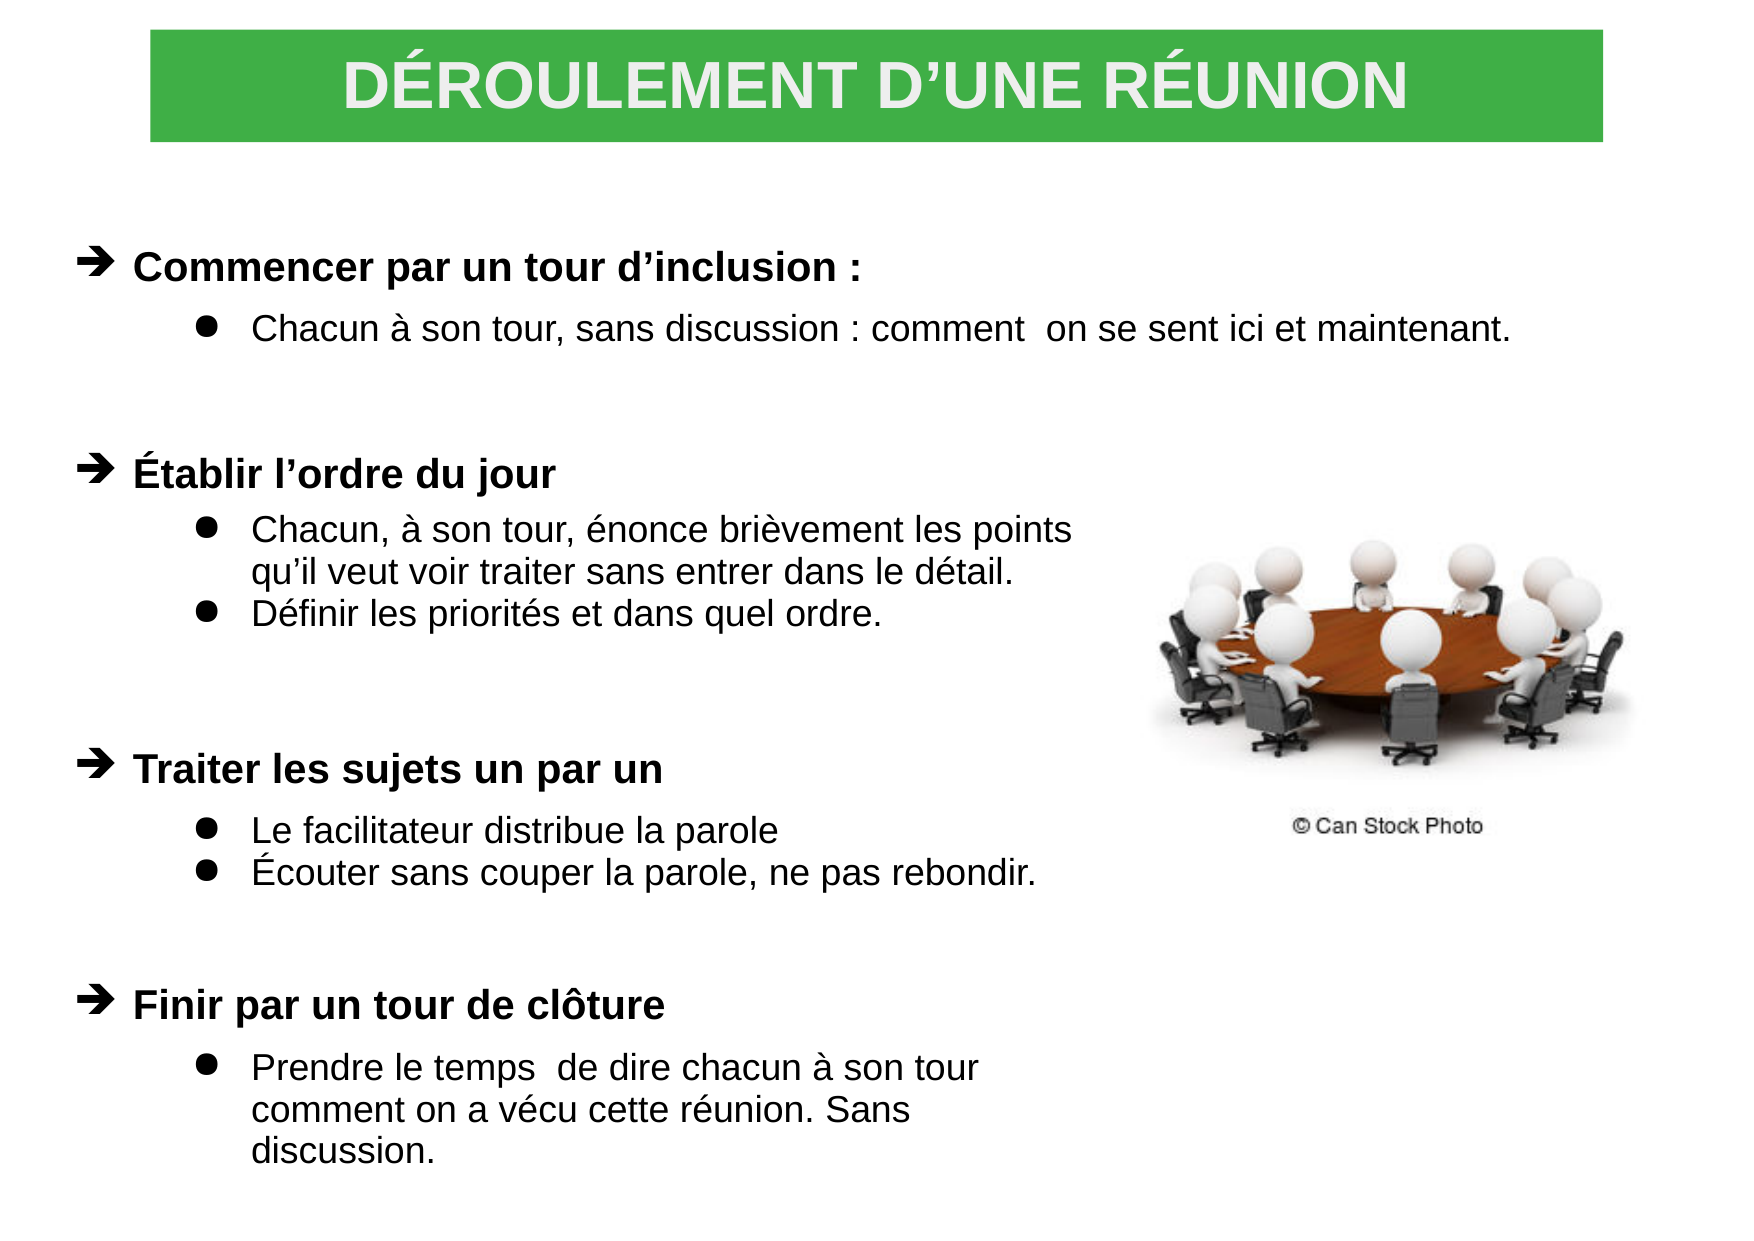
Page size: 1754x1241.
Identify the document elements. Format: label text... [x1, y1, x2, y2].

text_box Finir par un tour de clôture Prendre le temps de dire chacun à son tour comment on a vécu cette réunion. Sans discussion. [29, 974, 1097, 1192]
text_box Traiter les sujets un par un Le facilitateur distribue la parole Écouter sans couper la parole, ne pas rebondir. [29, 738, 1066, 955]
text_box Établir l’ordre du jour Chacun, à son tour, énonce brièvement les points qu’il veut voir traiter sans entrer dans le détail. Définir les priorités et dans quel ordre. [29, 442, 1129, 709]
text_box DÉROULEMENT D’UNE RÉUNION [150, 29, 1604, 143]
picture [1127, 501, 1653, 839]
text_box Commencer par un tour d’inclusion : Chacun à son tour, sans discussion : comment on se sent ici et maintenant. [29, 236, 1662, 414]
